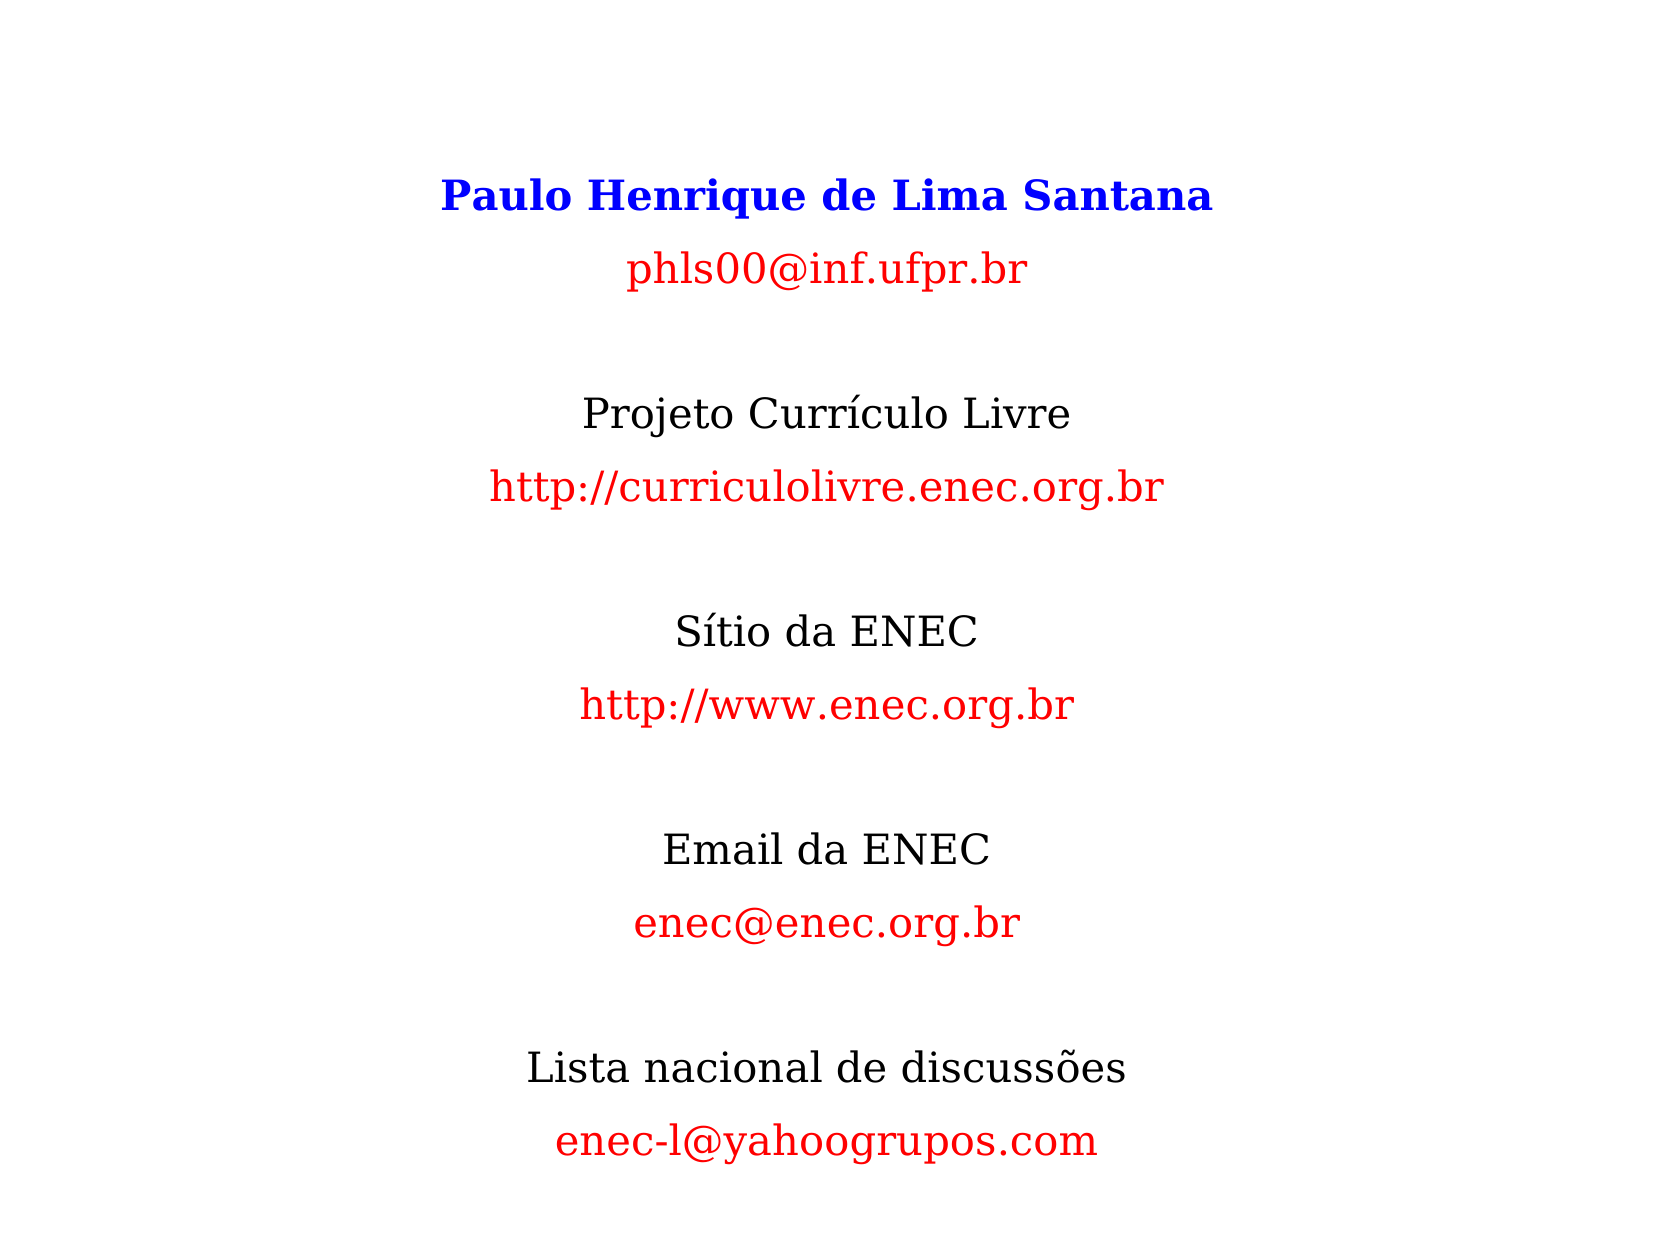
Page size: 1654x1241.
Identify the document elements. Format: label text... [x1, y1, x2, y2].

text_box Paulo Henrique de Lima Santana phls00@inf.ufpr.br Projeto Currículo Livre http://curriculolivre.enec.org.br Sítio da ENEC http://www.enec.org.br Email da ENEC enec@enec.org.br Lista nacional de discussões enec-l@yahoogrupos.com [0, 139, 1654, 1149]
